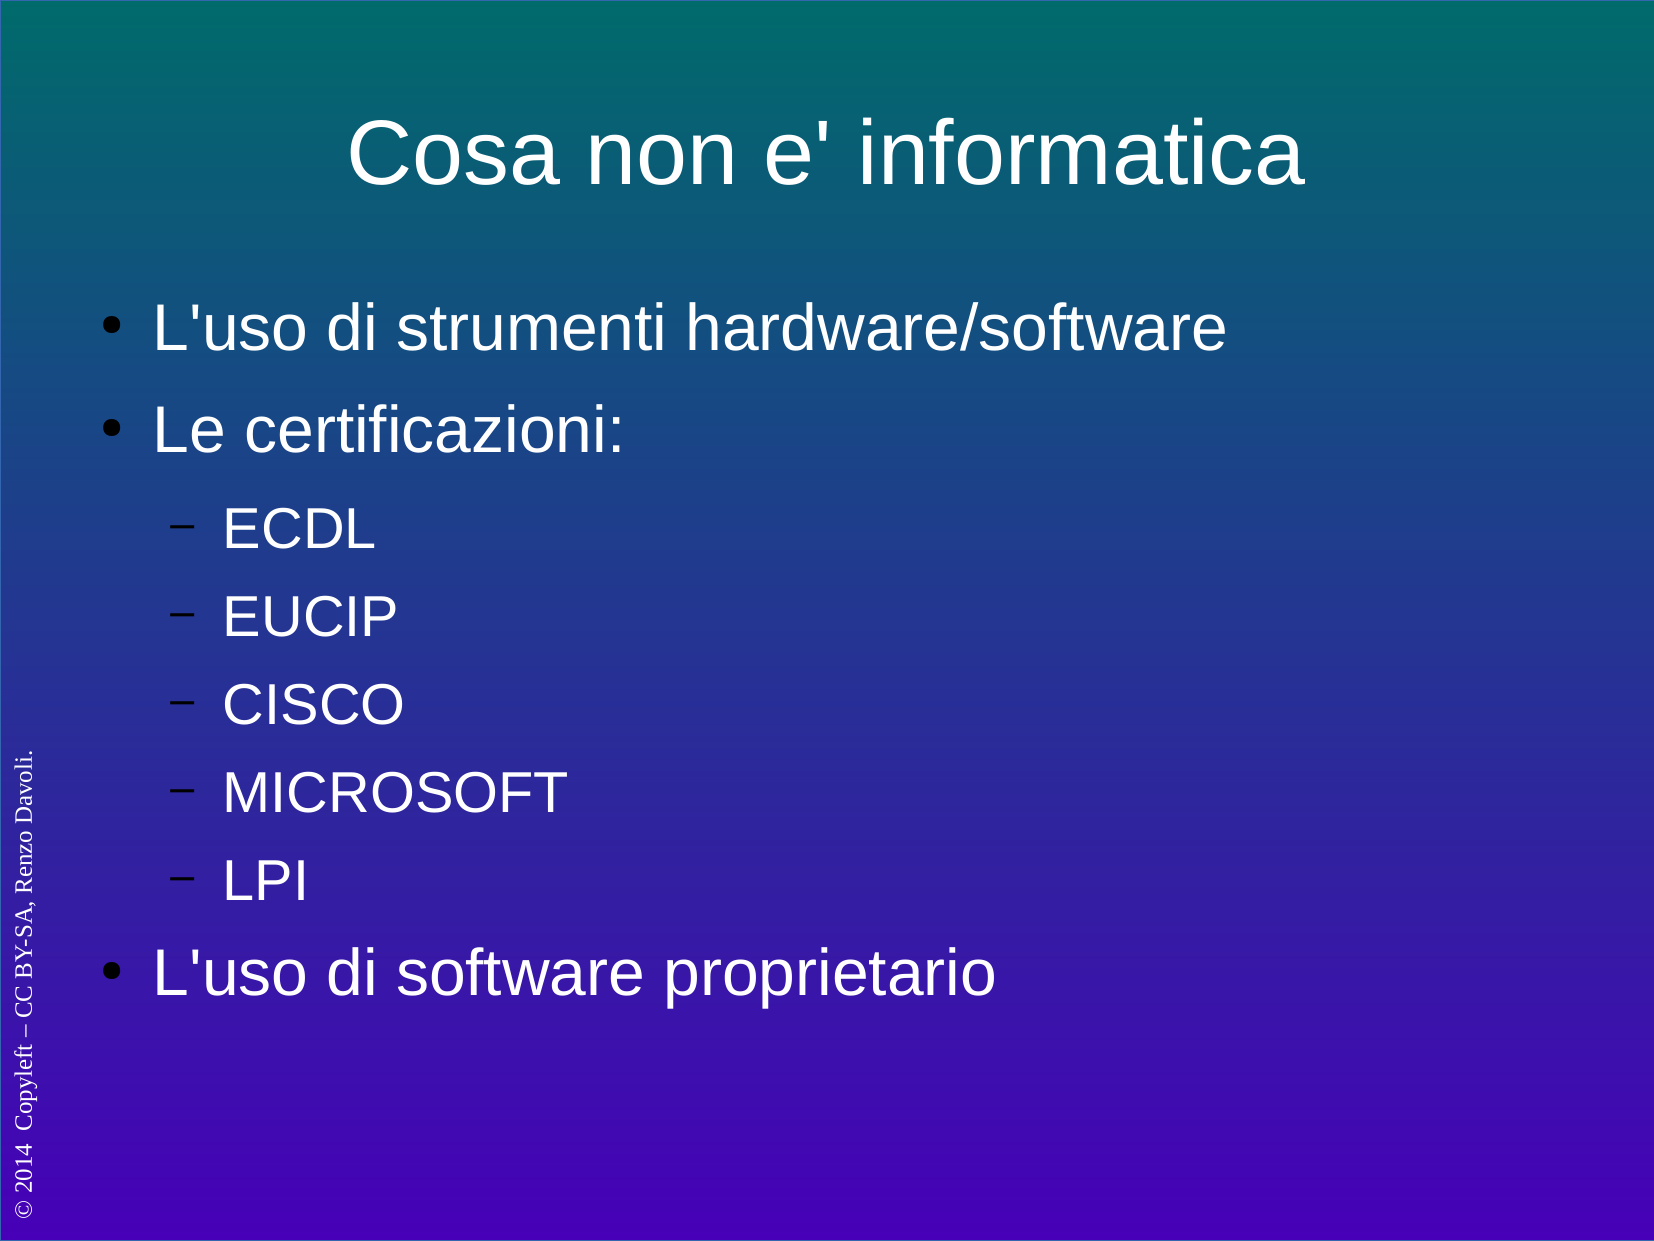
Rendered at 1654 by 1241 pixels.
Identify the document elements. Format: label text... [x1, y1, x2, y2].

title Cosa non e' informatica [82, 49, 1571, 257]
list L'uso di strumenti hardware/software Le certificazioni: ECDL EUCIP CISCO MICROSOFT LPI L'uso di software proprietario [82, 290, 1571, 1010]
